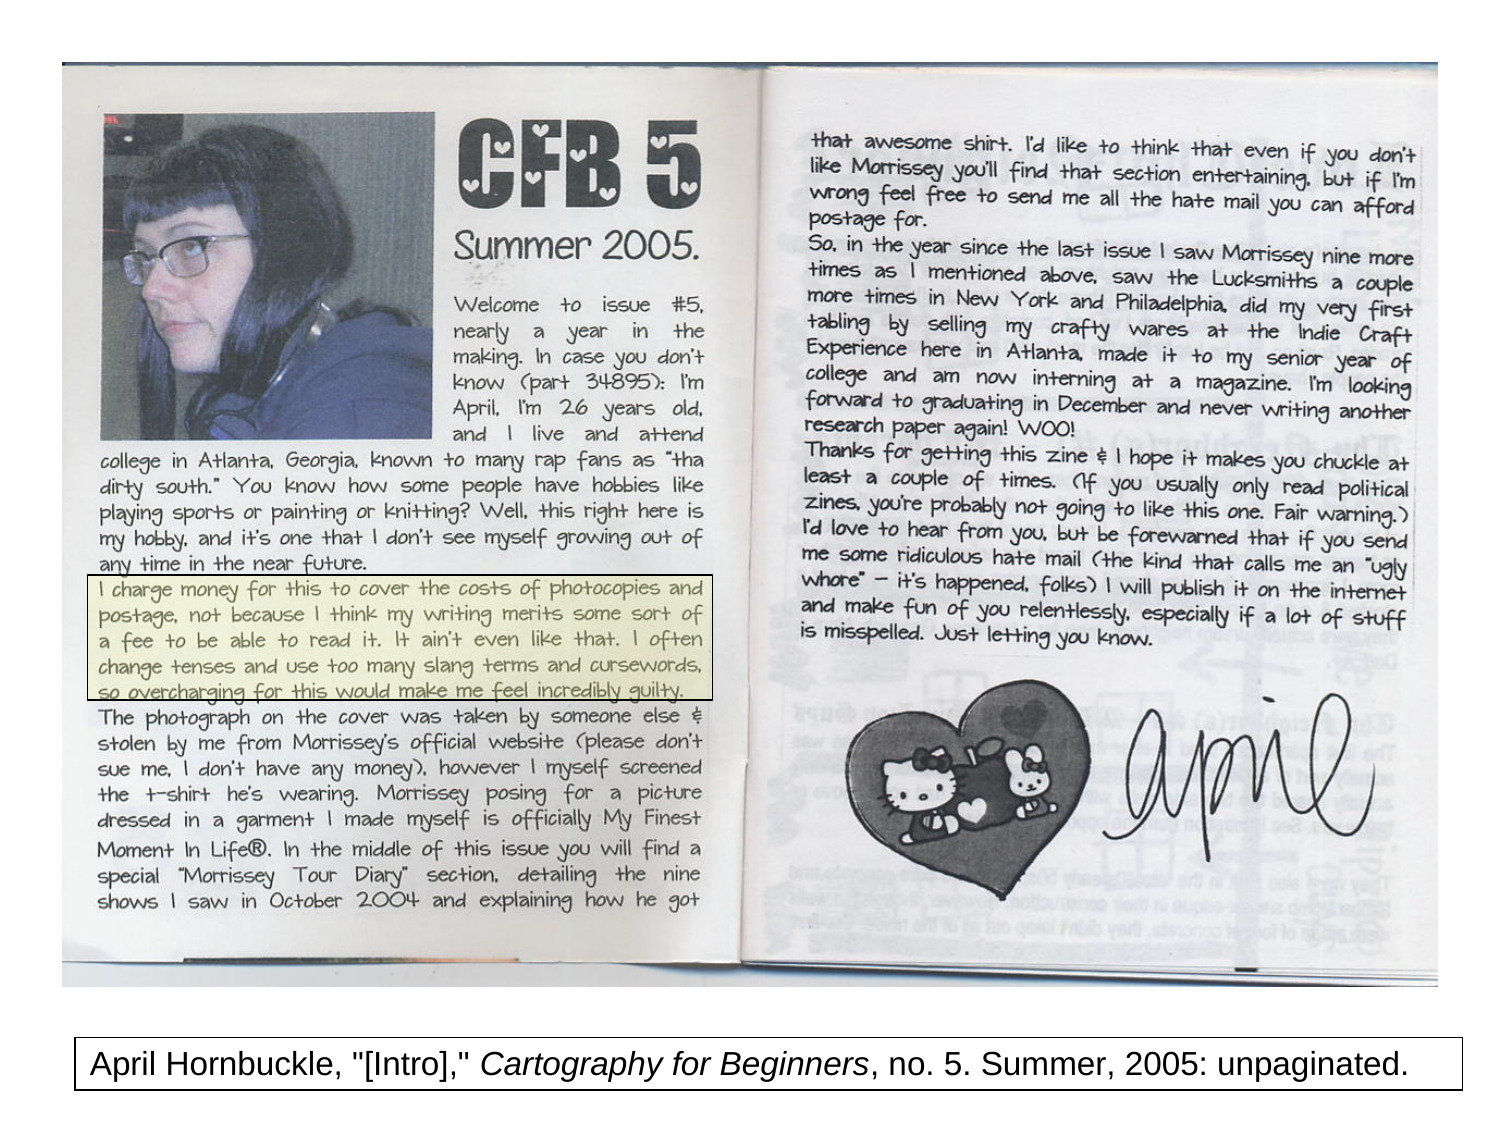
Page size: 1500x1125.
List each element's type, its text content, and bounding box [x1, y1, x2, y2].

text_box [87, 575, 713, 700]
text_box April Hornbuckle, "[Intro]," Cartography for Beginners, no. 5. Summer, 2005: unpaginated. [74, 1037, 1463, 1090]
picture [62, 62, 1438, 987]
